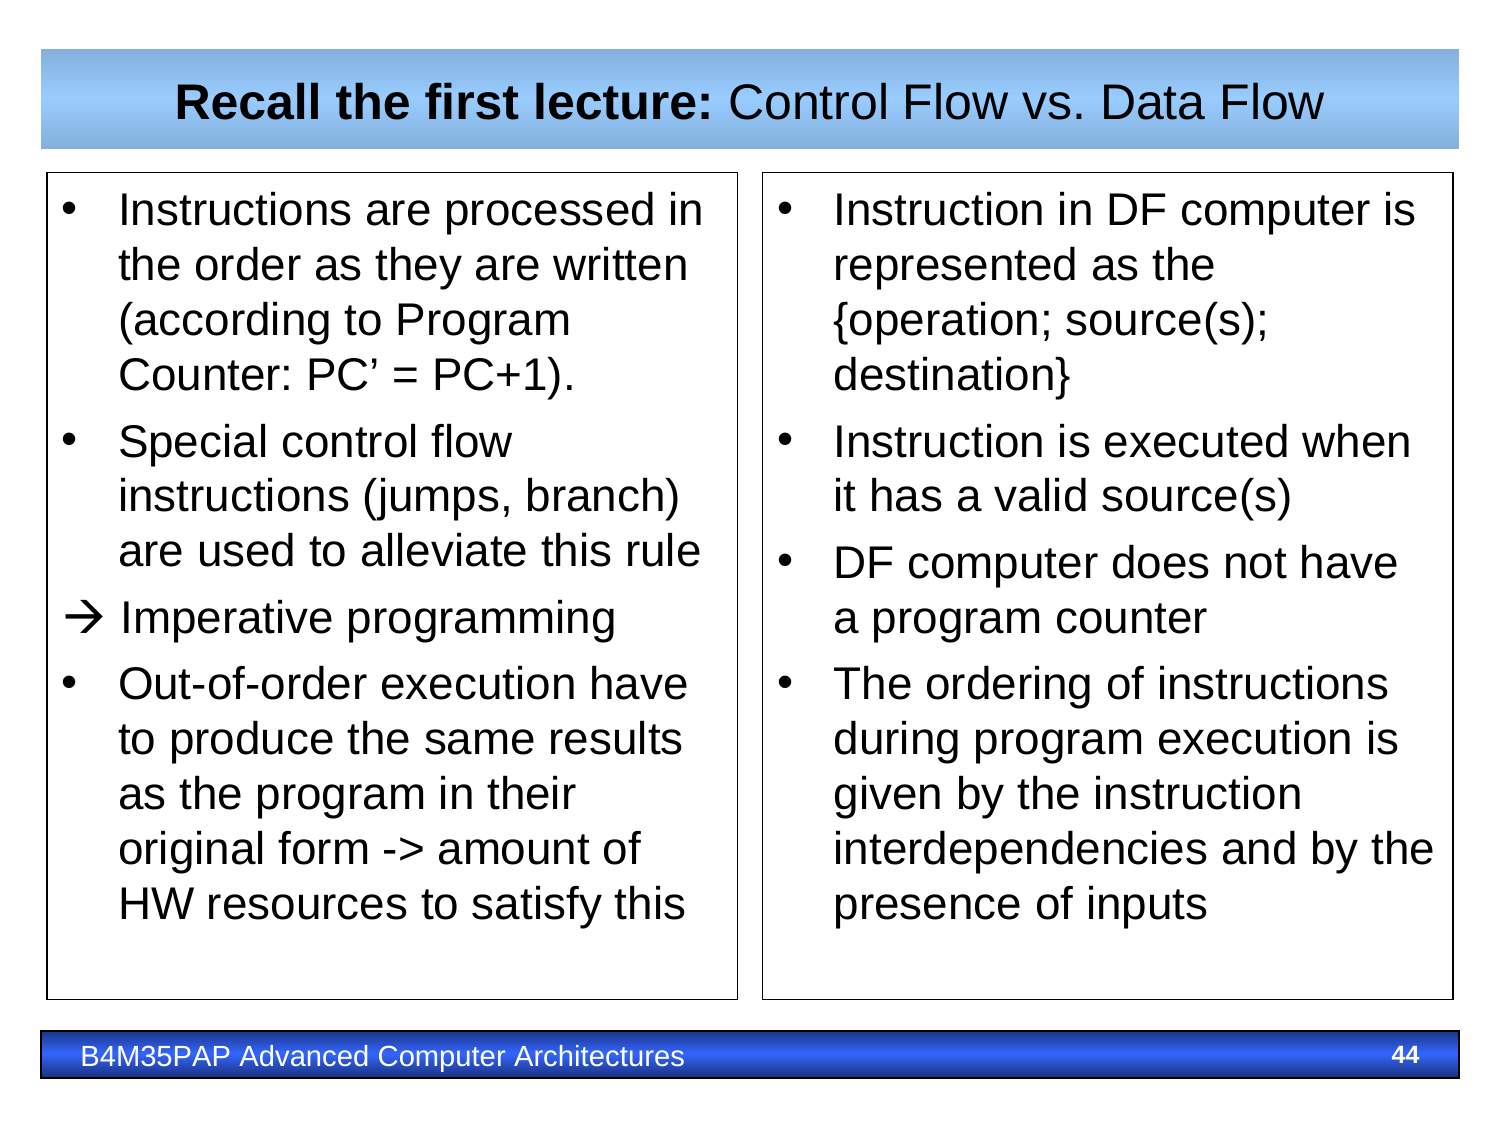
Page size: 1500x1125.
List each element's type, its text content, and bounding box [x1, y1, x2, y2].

list Instructions are processed in the order as they are written (according to Program Counter: PC’ = PC+1). Special control flow instructions (jumps, branch) are used to alleviate this rule  Imperative programming Out-of-order execution have to produce the same results as the program in their original form -> amount of HW resources to satisfy this [46, 172, 738, 1000]
title Recall the first lecture: Control Flow vs. Data Flow [41, 49, 1459, 149]
list Instruction in DF computer is represented as the {operation; source(s); destination} Instruction is executed when it has a valid source(s) DF computer does not have a program counter The ordering of instructions during program execution is given by the instruction interdependencies and by the presence of inputs [762, 172, 1454, 1000]
